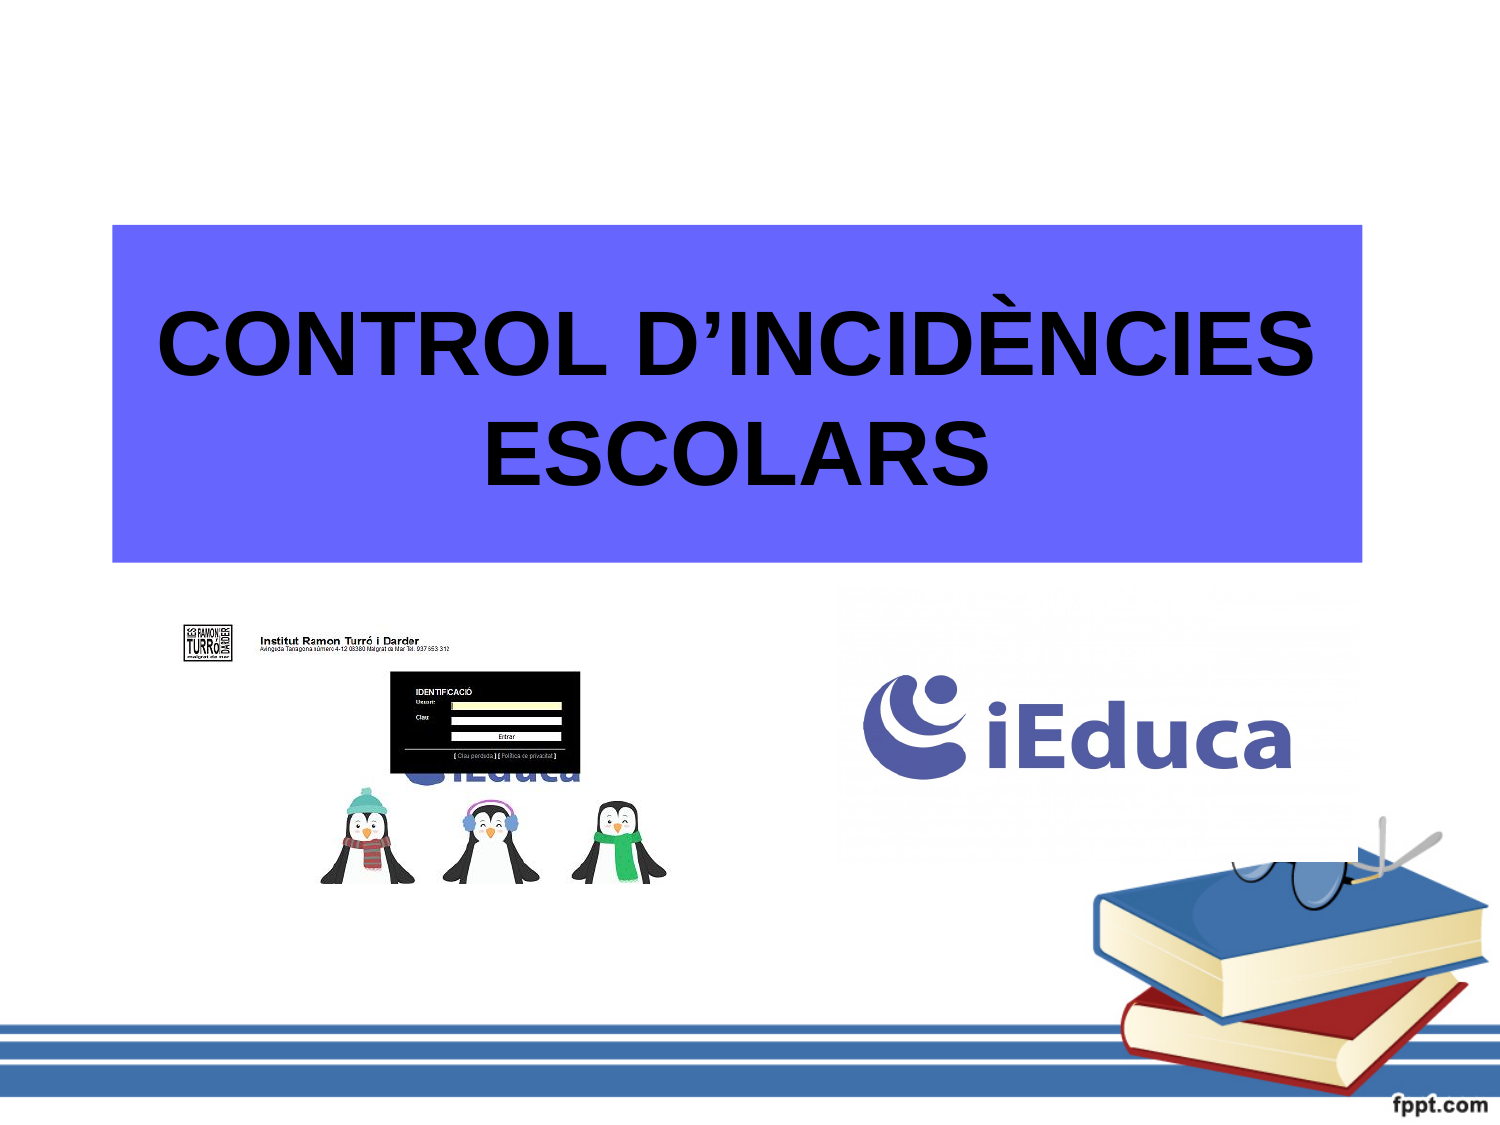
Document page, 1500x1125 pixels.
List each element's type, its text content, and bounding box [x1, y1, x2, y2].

title CONTROL D’INCIDÈNCIES ESCOLARS [112, 224, 1363, 563]
picture [0, 0, 1500, 1125]
